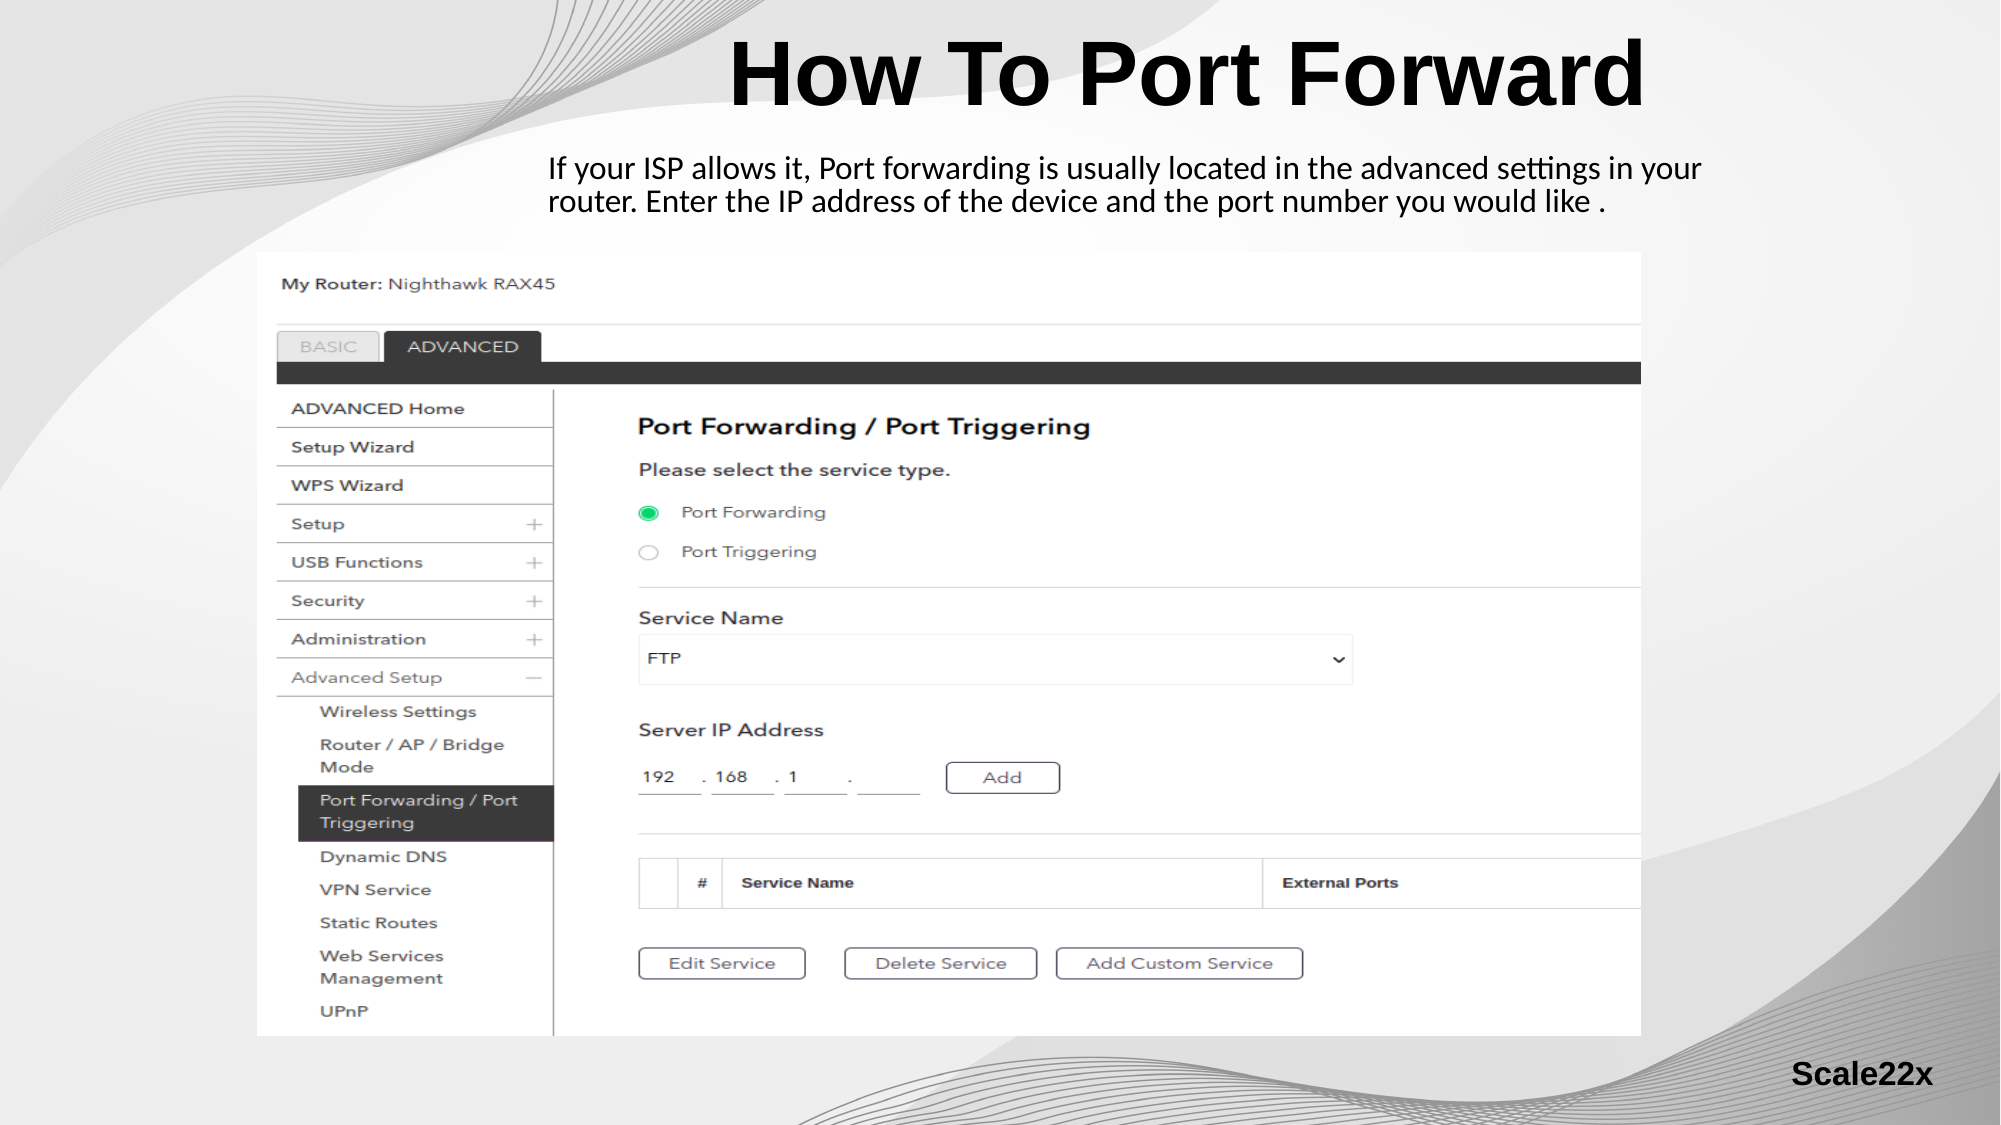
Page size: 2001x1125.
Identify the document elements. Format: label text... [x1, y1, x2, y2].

title How To Port Forward [693, 9, 1684, 147]
text_box If your ISP allows it, Port forwarding is usually located in the advanced settings in your router. Enter the IP address of the device and the port number you would like . [533, 147, 1786, 242]
picture [0, 0, 2001, 1125]
text_box Scale22x [1776, 1047, 1975, 1103]
